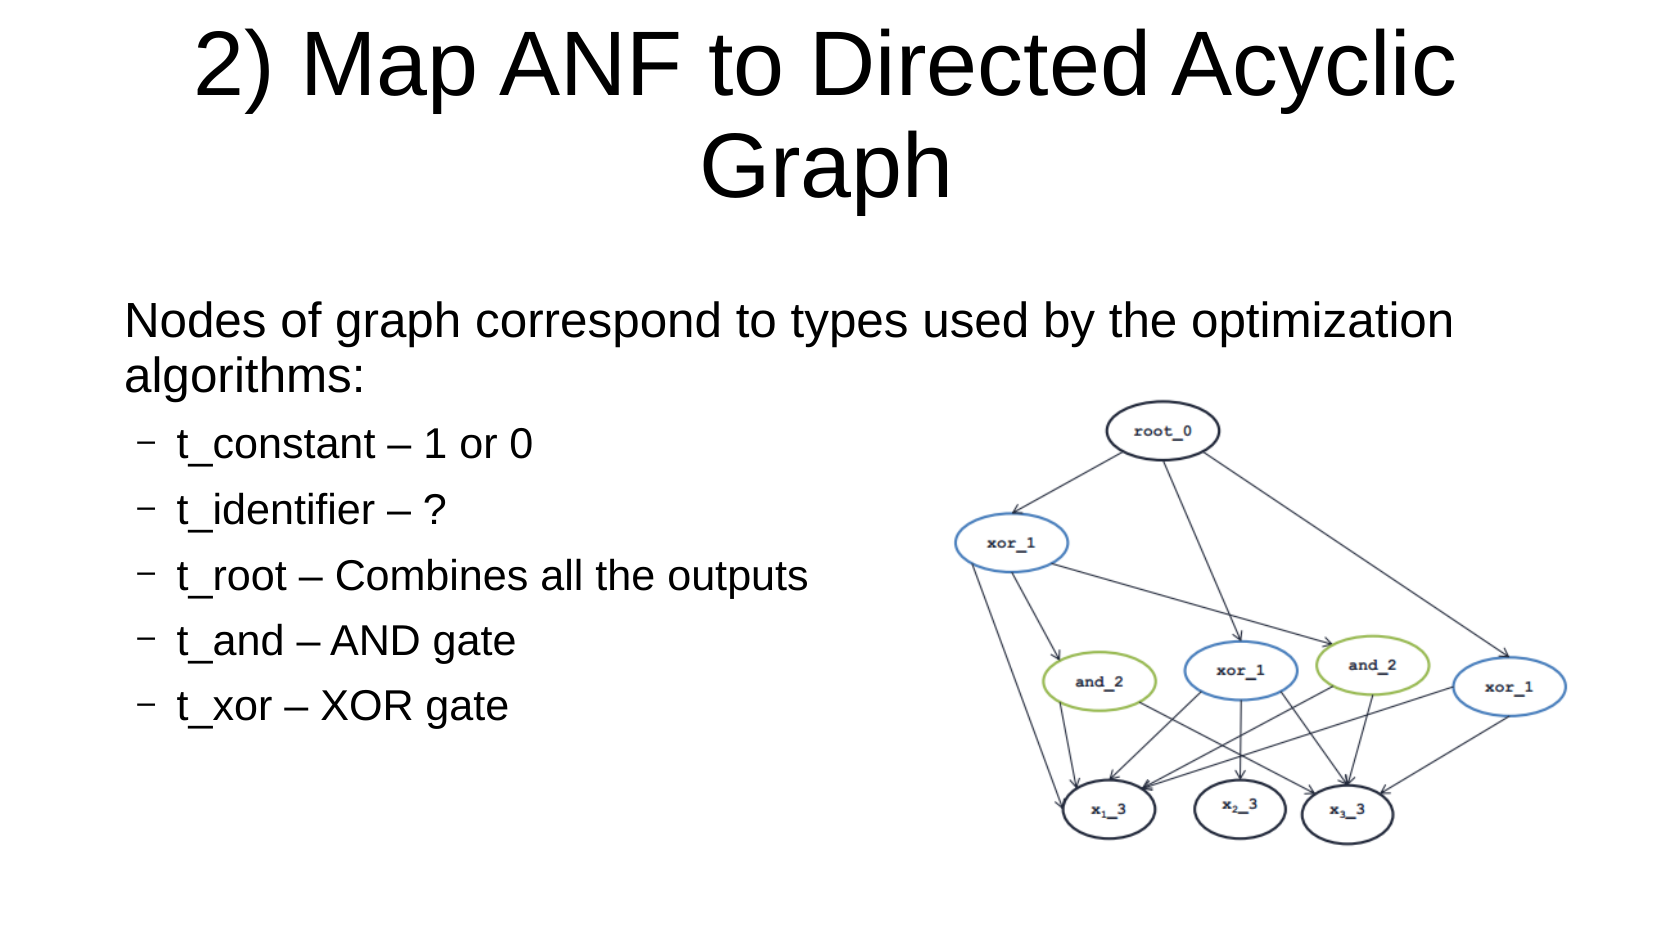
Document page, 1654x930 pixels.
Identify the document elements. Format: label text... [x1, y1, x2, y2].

picture [929, 359, 1603, 885]
title 2) Map ANF to Directed Acyclic Graph [82, 28, 1571, 201]
list Nodes of graph correspond to types used by the optimization algorithms: t_constant – 1 or 0 t_identifier – ? t_root – Combines all the outputs t_and – AND gate t_xor – XOR gate [71, 292, 1560, 780]
